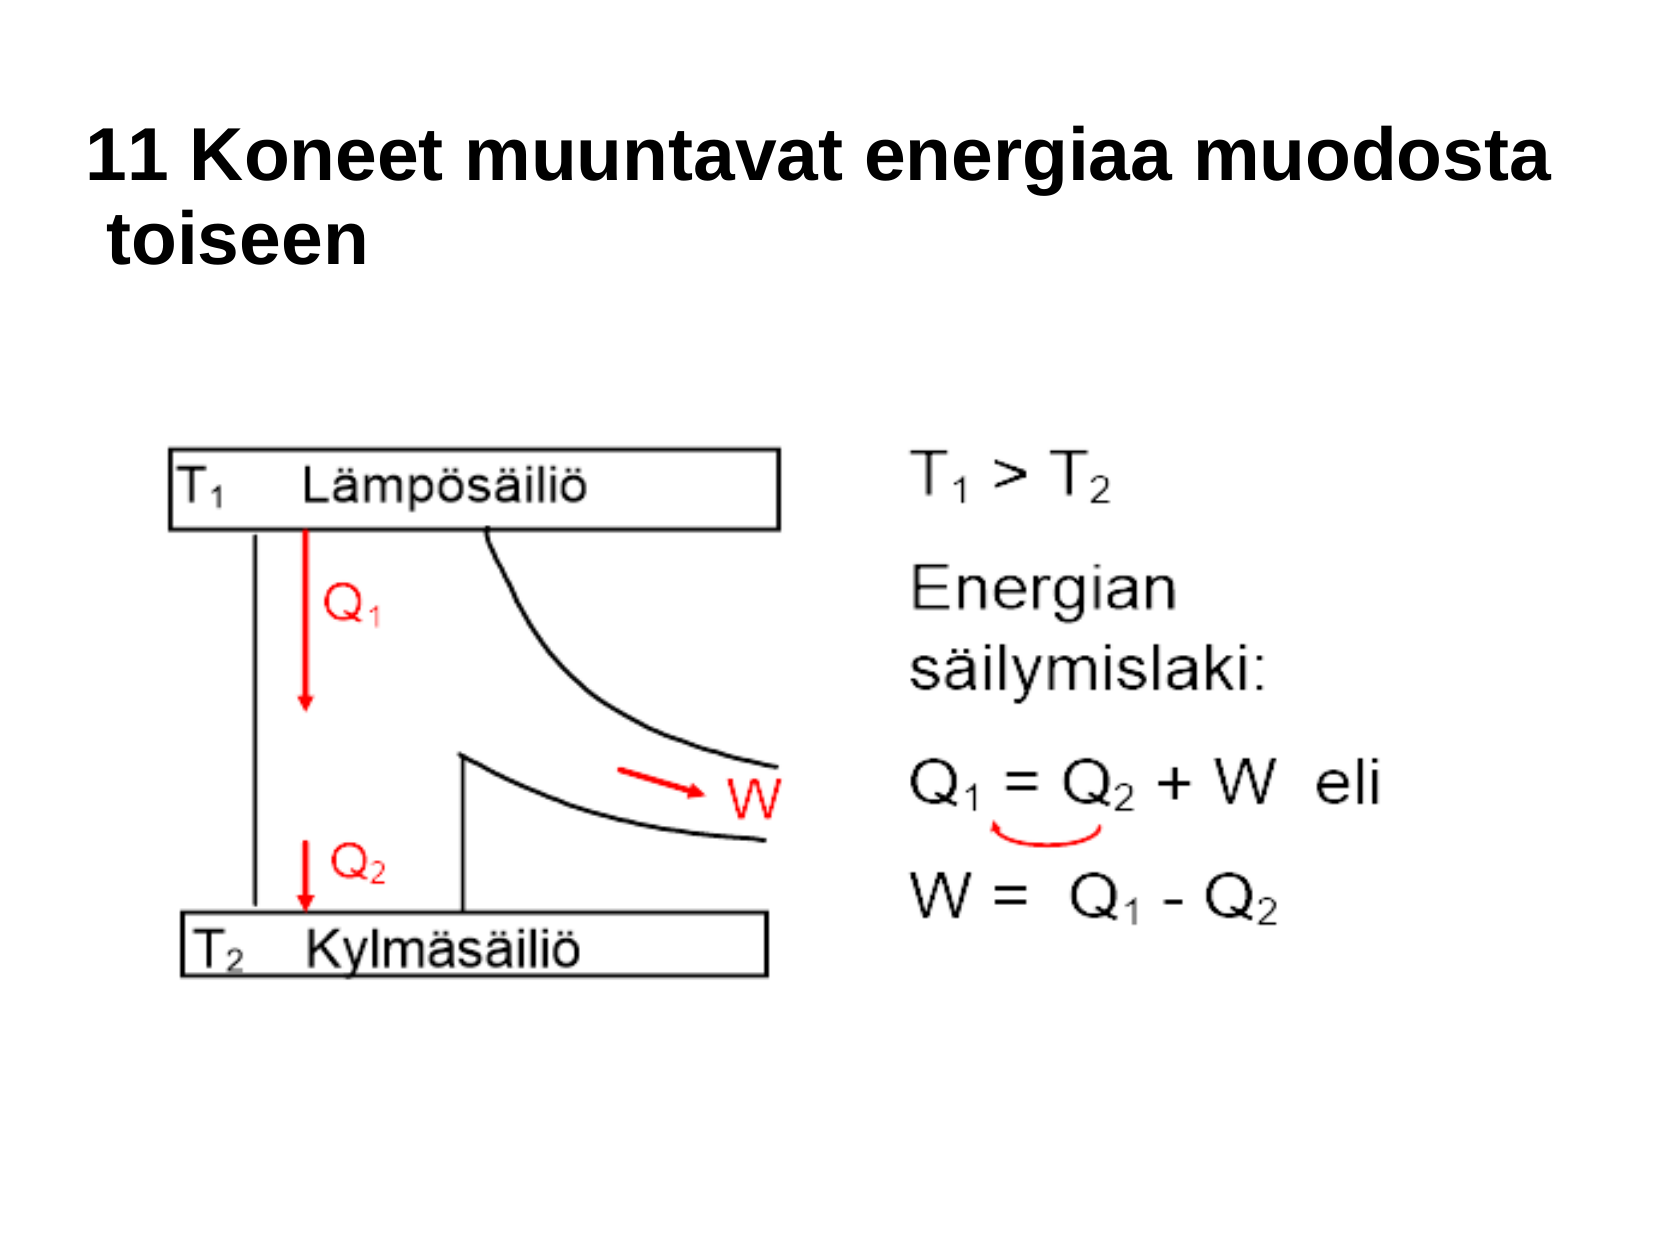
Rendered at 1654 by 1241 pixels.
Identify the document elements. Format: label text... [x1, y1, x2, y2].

text_box 11 Koneet muuntavat energiaa muodosta toiseen [70, 106, 1568, 289]
picture [70, 330, 1505, 1052]
